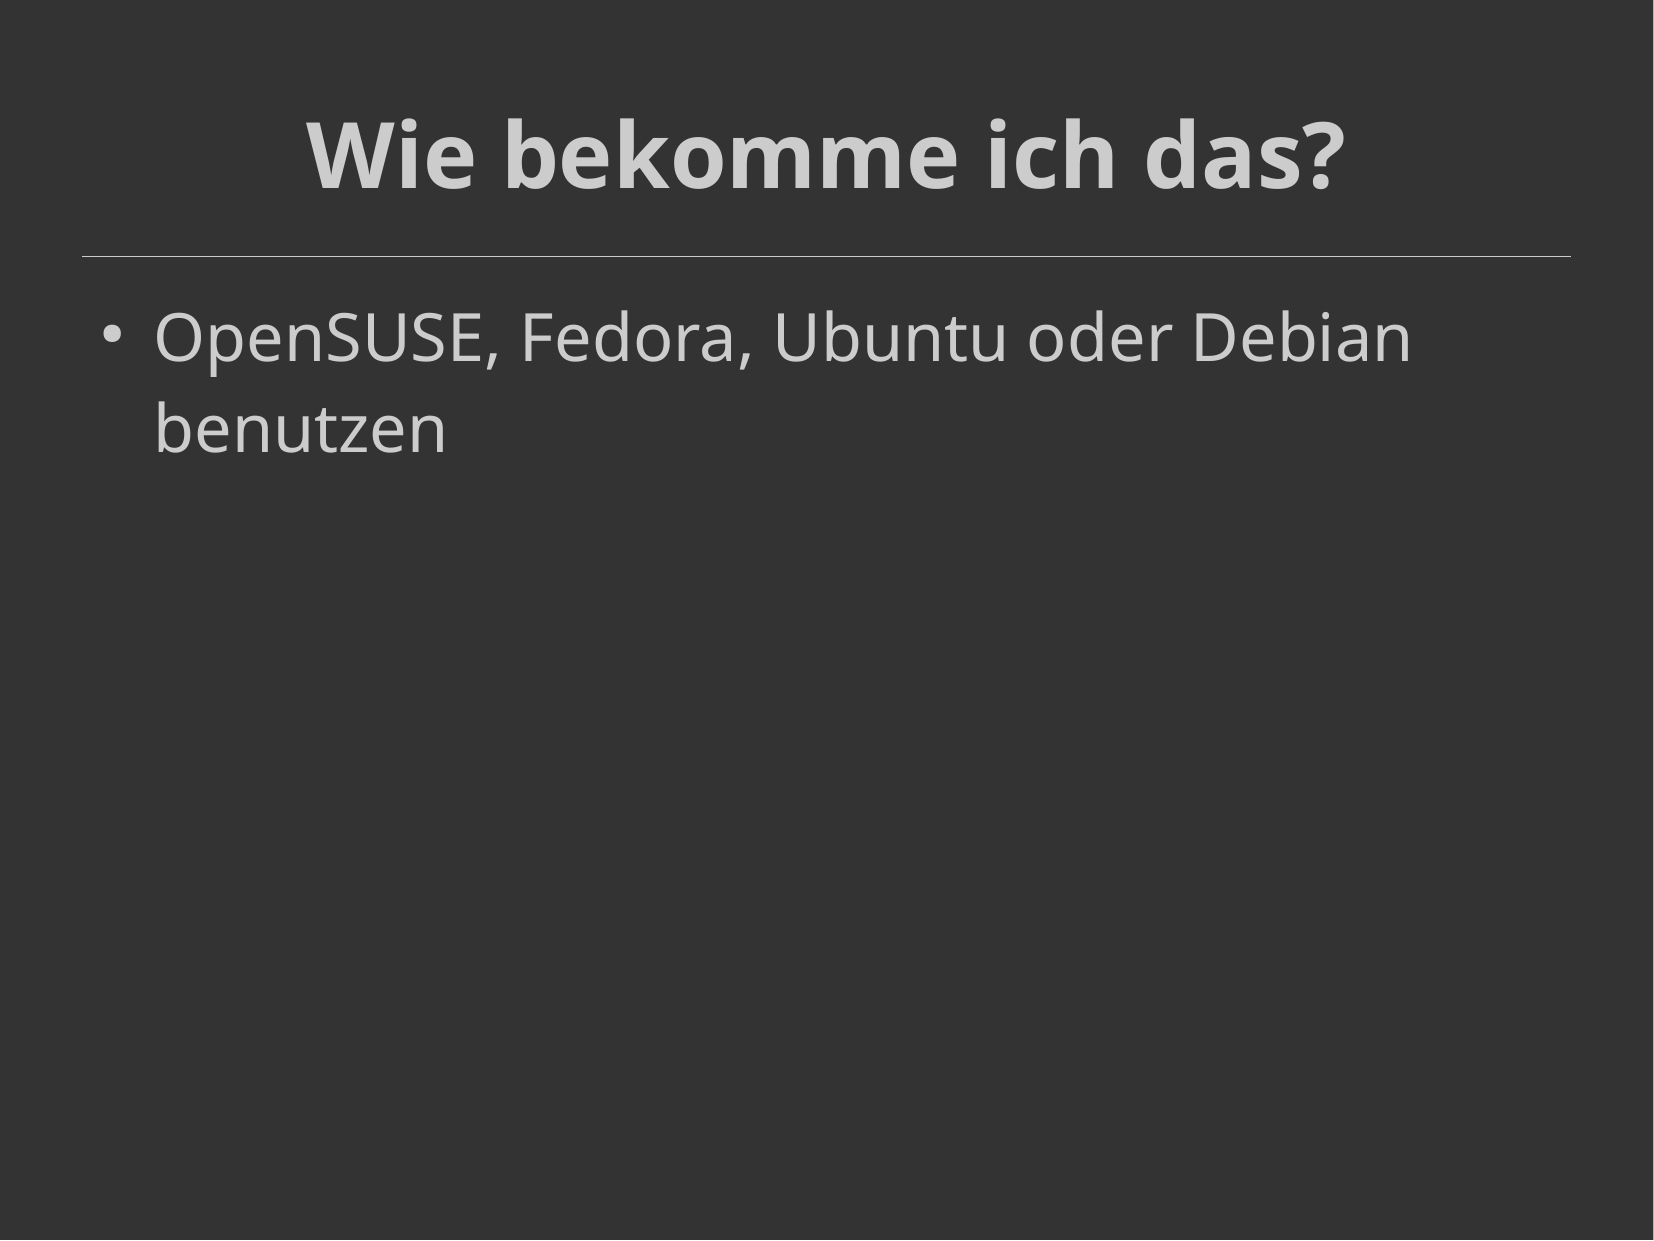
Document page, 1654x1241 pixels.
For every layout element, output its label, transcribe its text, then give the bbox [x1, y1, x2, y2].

title Wie bekomme ich das? [82, 49, 1571, 257]
list OpenSUSE, Fedora, Ubuntu oder Debian benutzen [82, 290, 1571, 1010]
